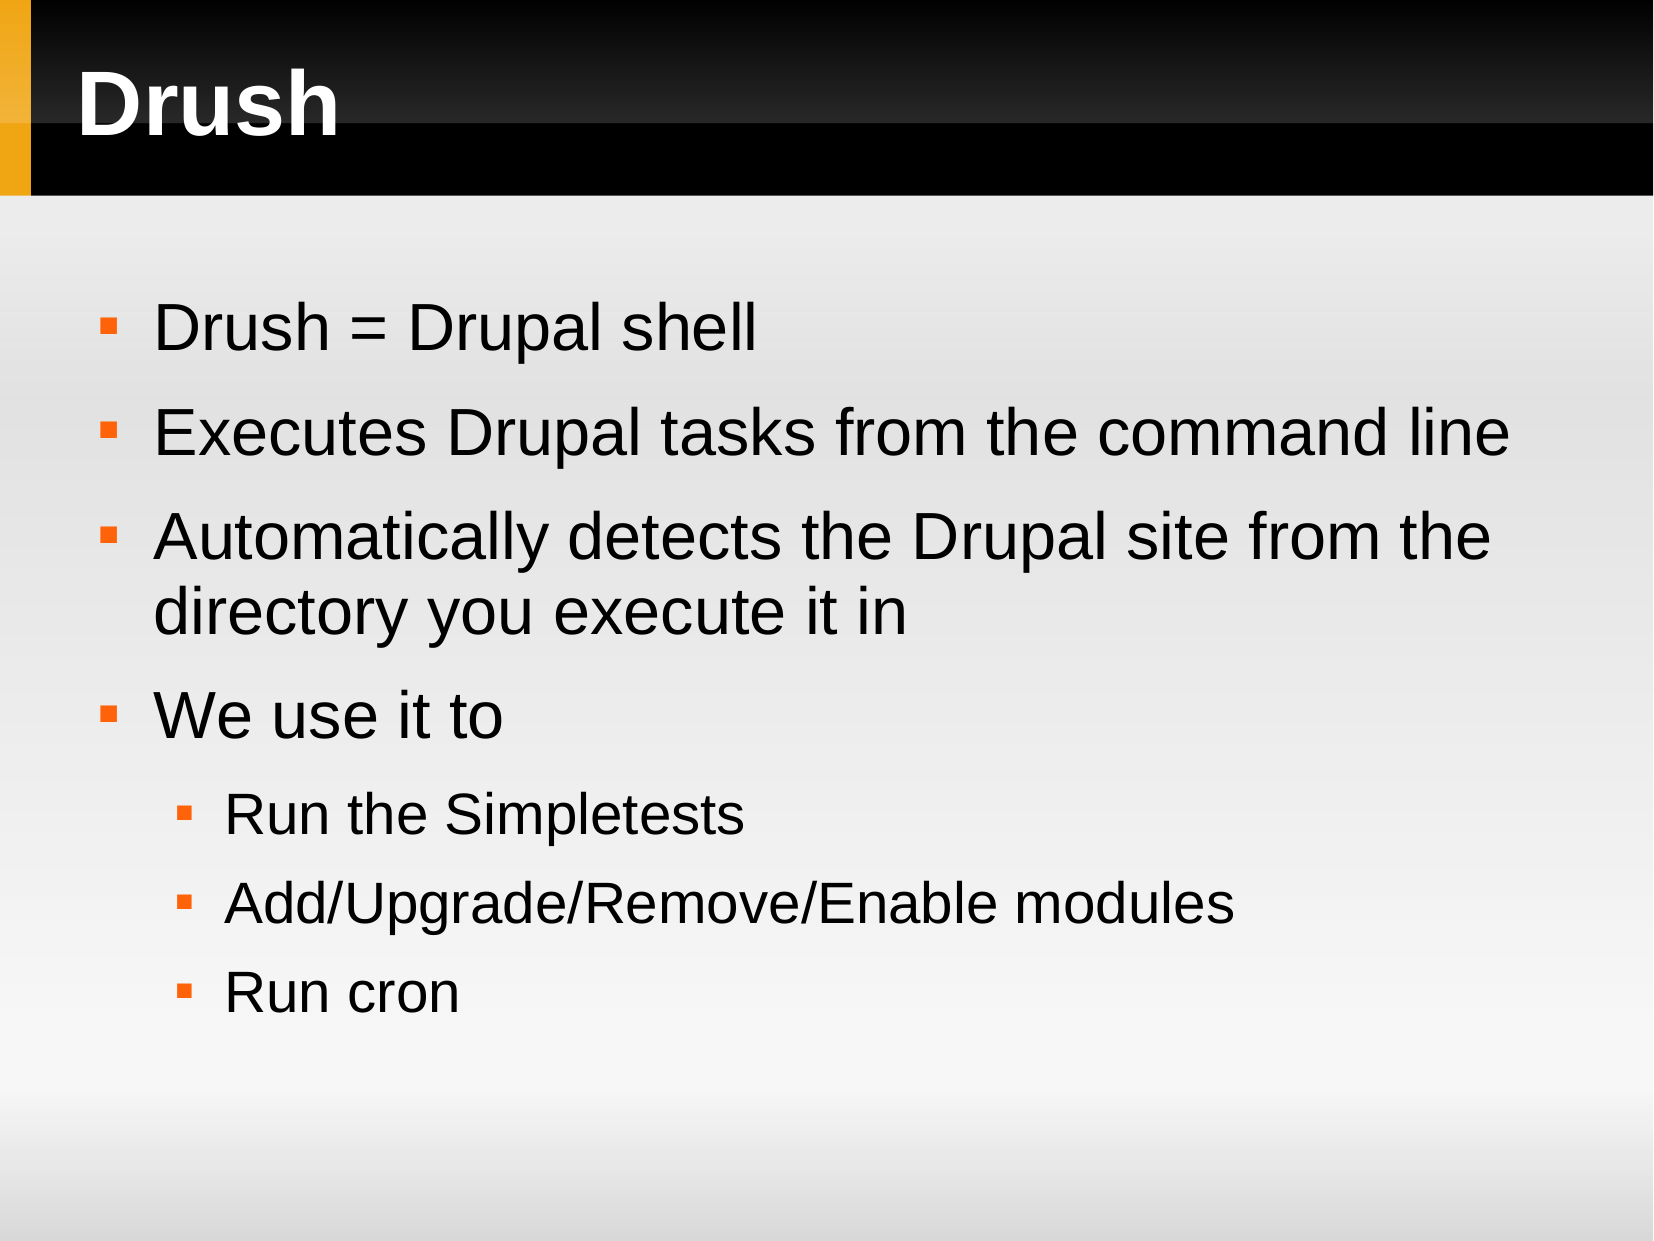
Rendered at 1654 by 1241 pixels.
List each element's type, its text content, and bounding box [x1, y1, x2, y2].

list Drush = Drupal shell Executes Drupal tasks from the command line Automatically detects the Drupal site from the directory you execute it in We use it to Run the Simpletests Add/Upgrade/Remove/Enable modules Run cron [82, 290, 1571, 1109]
picture [0, 0, 1654, 1241]
title Drush [76, 0, 1565, 208]
